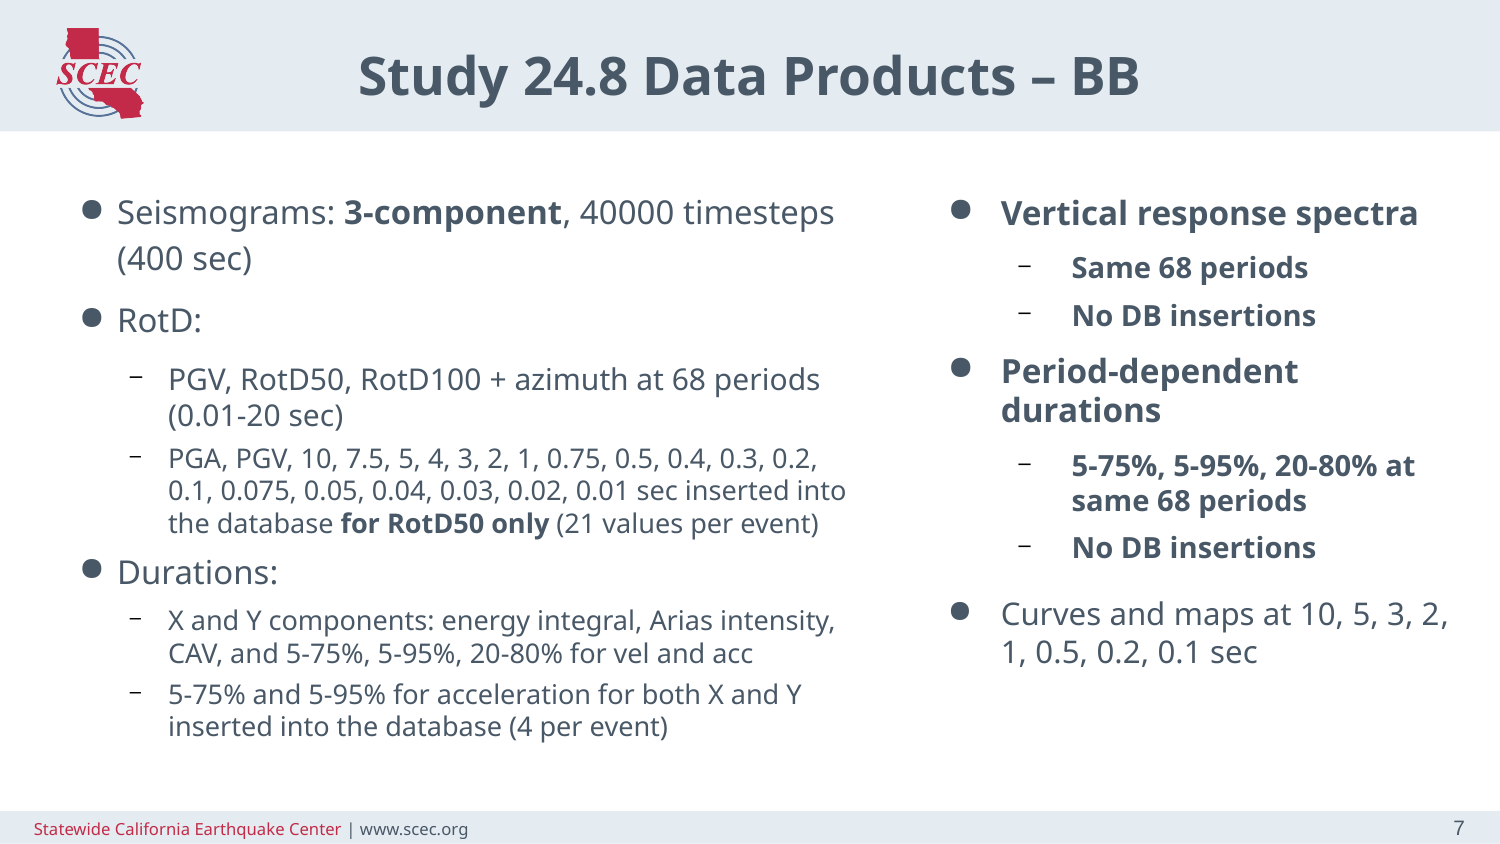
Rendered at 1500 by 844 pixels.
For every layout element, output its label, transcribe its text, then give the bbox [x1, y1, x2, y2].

text_box Statewide California Earthquake Center | www.scec.org [18, 811, 524, 844]
picture [56, 28, 144, 119]
list Vertical response spectra Same 68 periods No DB insertions Period-dependent durations 5-75%, 5-95%, 20-80% at same 68 periods No DB insertions Curves and maps at 10, 5, 3, 2, 1, 0.5, 0.2, 0.1 sec [915, 170, 1471, 766]
list Seismograms: 3-component, 40000 timesteps (400 sec) RotD: PGV, RotD50, RotD100 + azimuth at 68 periods (0.01-20 sec) PGA, PGV, 10, 7.5, 5, 4, 3, 2, 1, 0.75, 0.5, 0.4, 0.3, 0.2, 0.1, 0.075, 0.05, 0.04, 0.03, 0.02, 0.01 sec inserted into the database for RotD50 only (21 values per event) Durations: X and Y components: energy integral, Arias intensity, CAV, and 5-75%, 5-95%, 20-80% for vel and acc 5-75% and 5-95% for acceleration for both X and Y inserted into the database (4 per event) [51, 170, 886, 766]
title Study 24.8 Data Products – BB [173, 26, 1327, 121]
slide_number <number> [1389, 811, 1480, 844]
